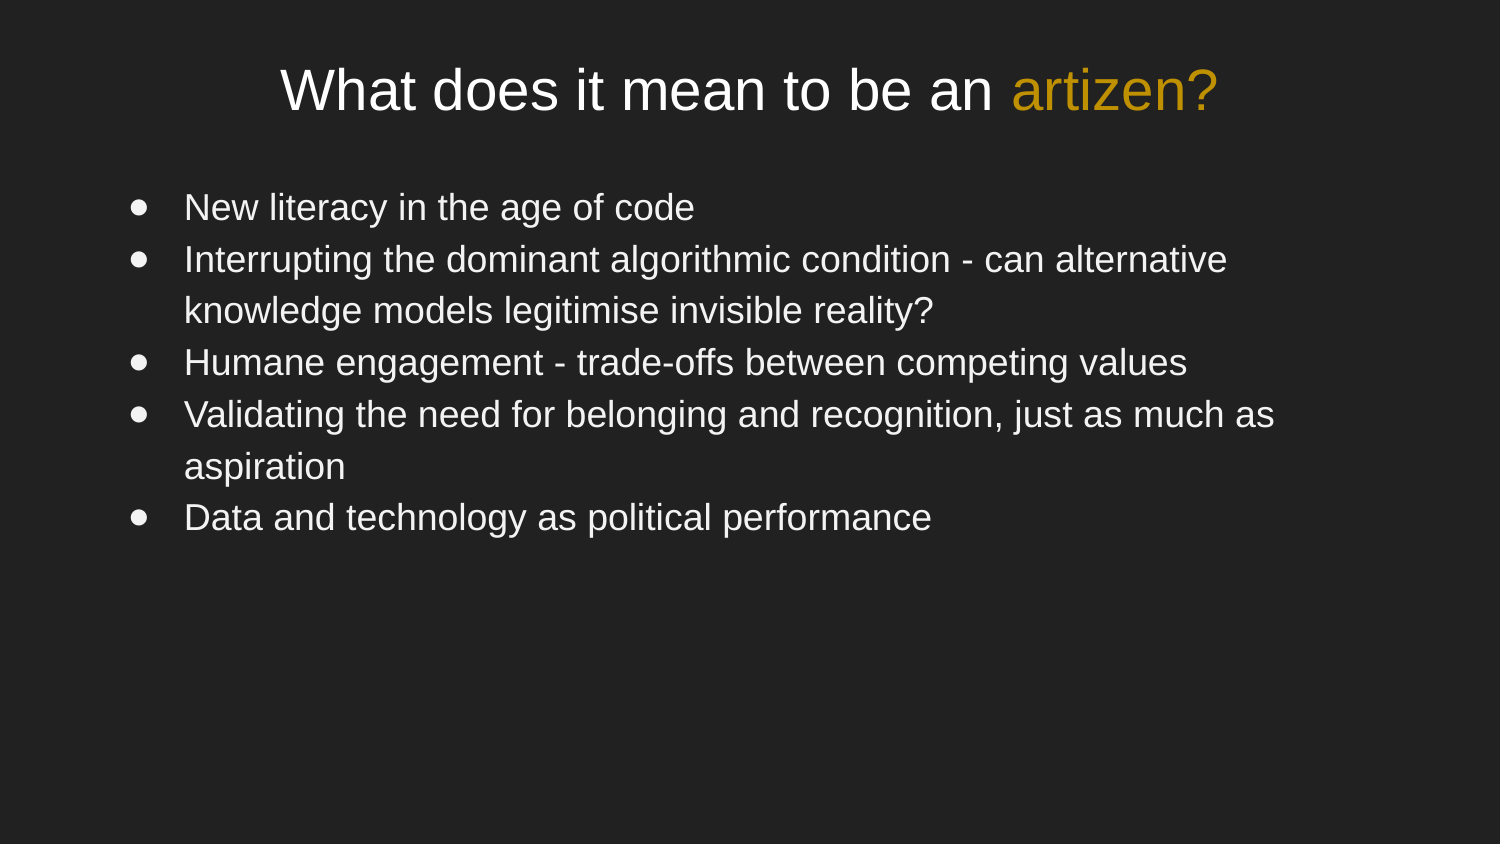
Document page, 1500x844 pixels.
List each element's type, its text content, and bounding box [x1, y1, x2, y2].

title What does it mean to be an artizen? [51, 37, 1449, 132]
list New literacy in the age of code Interrupting the dominant algorithmic condition - can alternative knowledge models legitimise invisible reality? Humane engagement - trade-offs between competing values Validating the need for belonging and recognition, just as much as aspiration Data and technology as political performance [93, 161, 1411, 806]
